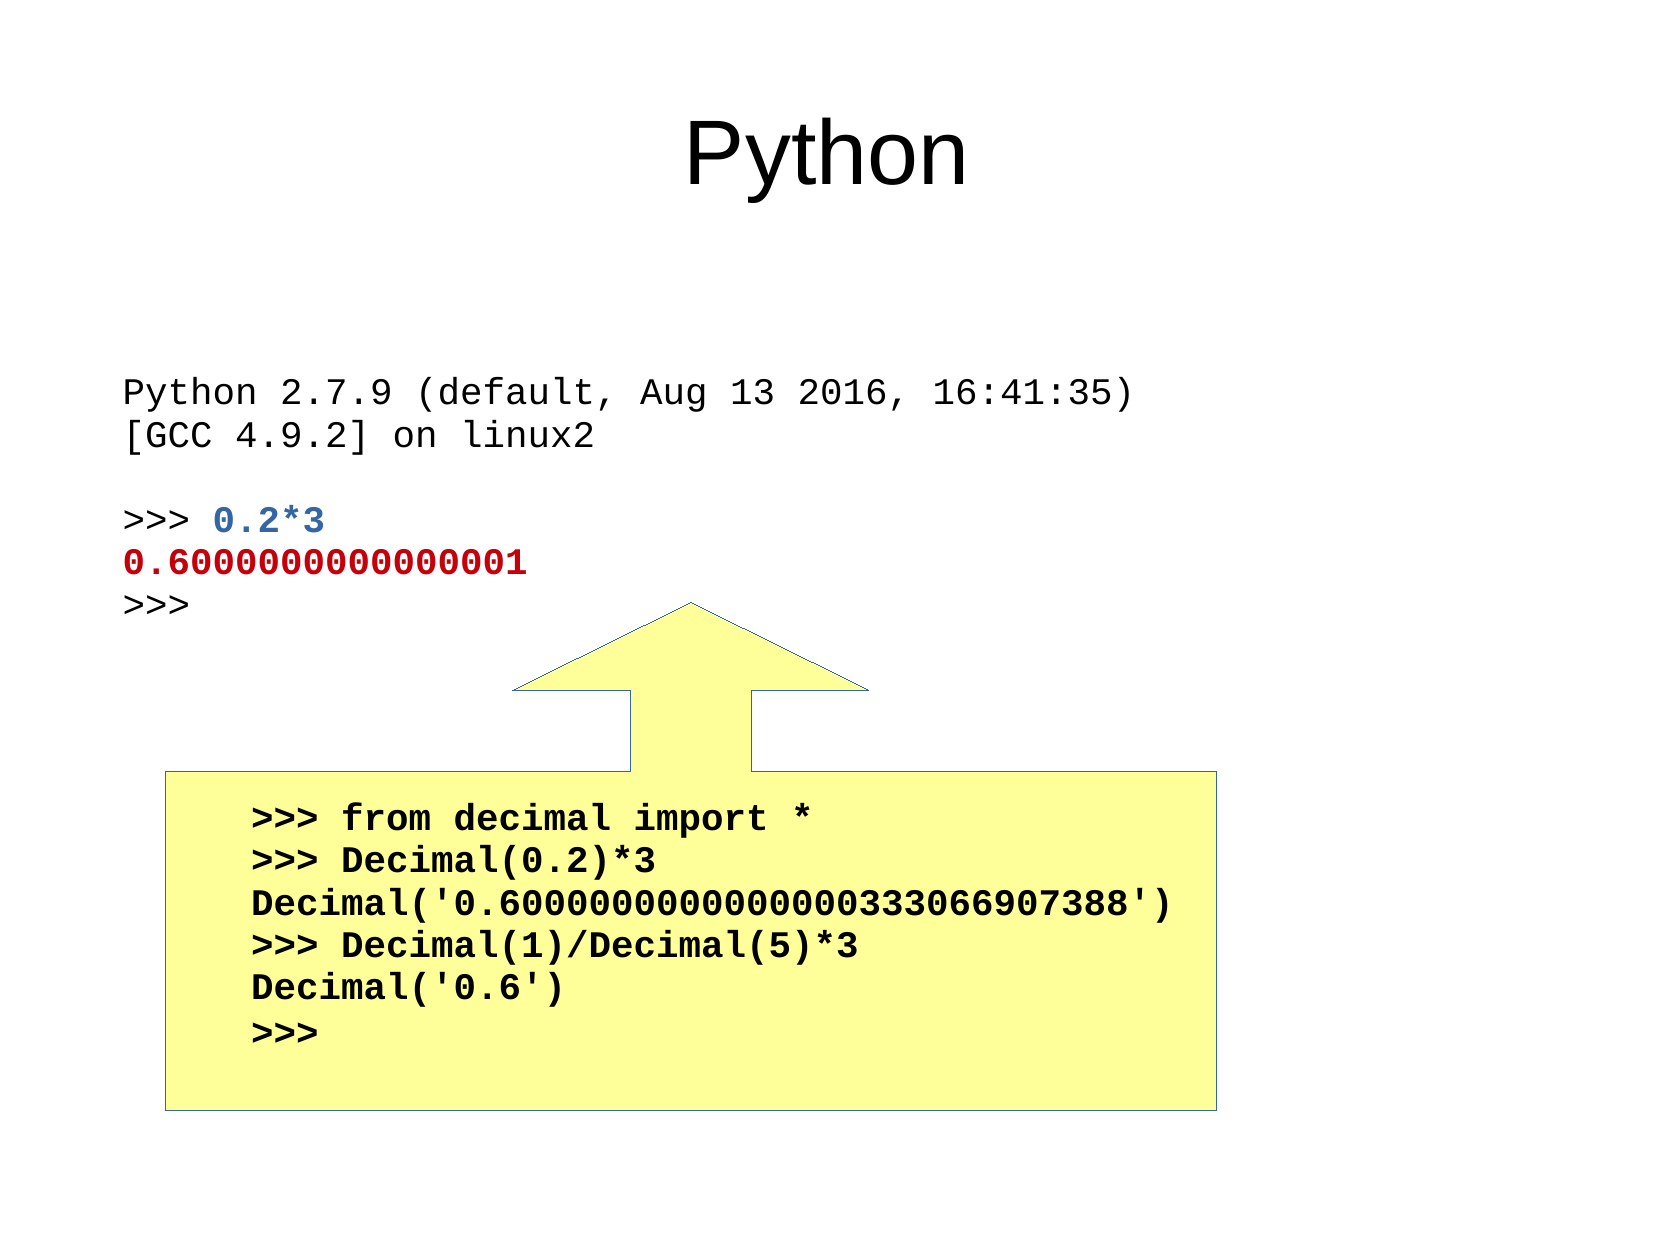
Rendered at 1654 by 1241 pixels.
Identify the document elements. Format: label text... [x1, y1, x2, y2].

text_box >>> from decimal import * >>> Decimal(0.2)*3 Decimal('0.6000000000000000333066907388') >>> Decimal(1)/Decimal(5)*3 Decimal('0.6') >>> [236, 791, 1189, 1107]
text_box [165, 602, 1217, 1111]
title Python [82, 49, 1571, 257]
text_box Python 2.7.9 (default, Aug 13 2016, 16:41:35) [GCC 4.9.2] on linux2 >>> 0.2*3 0.6000000000000001 >>> [107, 366, 1173, 679]
